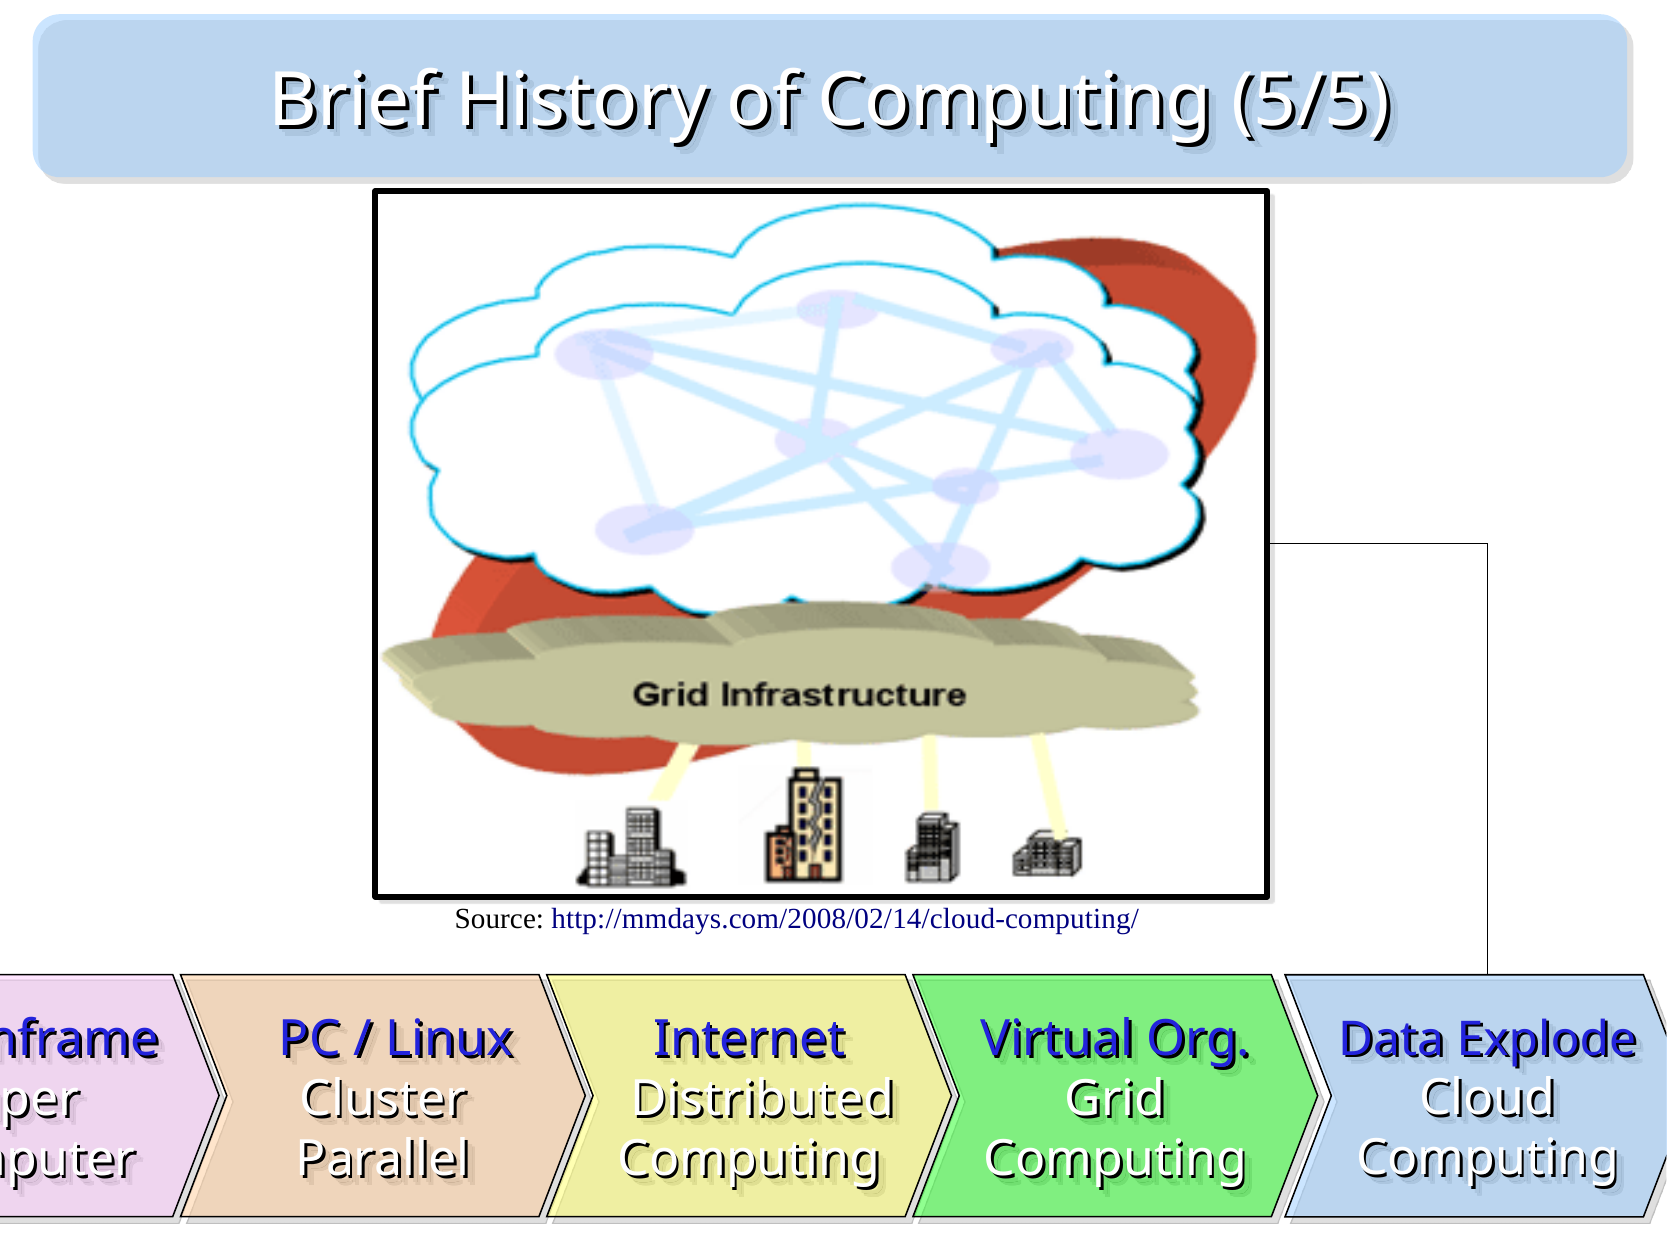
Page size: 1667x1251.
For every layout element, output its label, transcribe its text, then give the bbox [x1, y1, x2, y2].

text_box PC / Linux Cluster Parallel [180, 974, 586, 1217]
picture [378, 193, 1265, 891]
text_box Source: http://mmdays.com/2008/02/14/cloud-computing/ [177, 891, 1418, 967]
text_box Data Explode Cloud Computing [1285, 974, 1667, 1217]
text_box Virtual Org. Grid Computing [912, 974, 1318, 1217]
text_box Internet Distributed Computing [546, 974, 952, 1217]
text_box Mainframe Super Computer [0, 974, 220, 1217]
text_box Brief History of Computing (5/5) [32, 14, 1628, 178]
